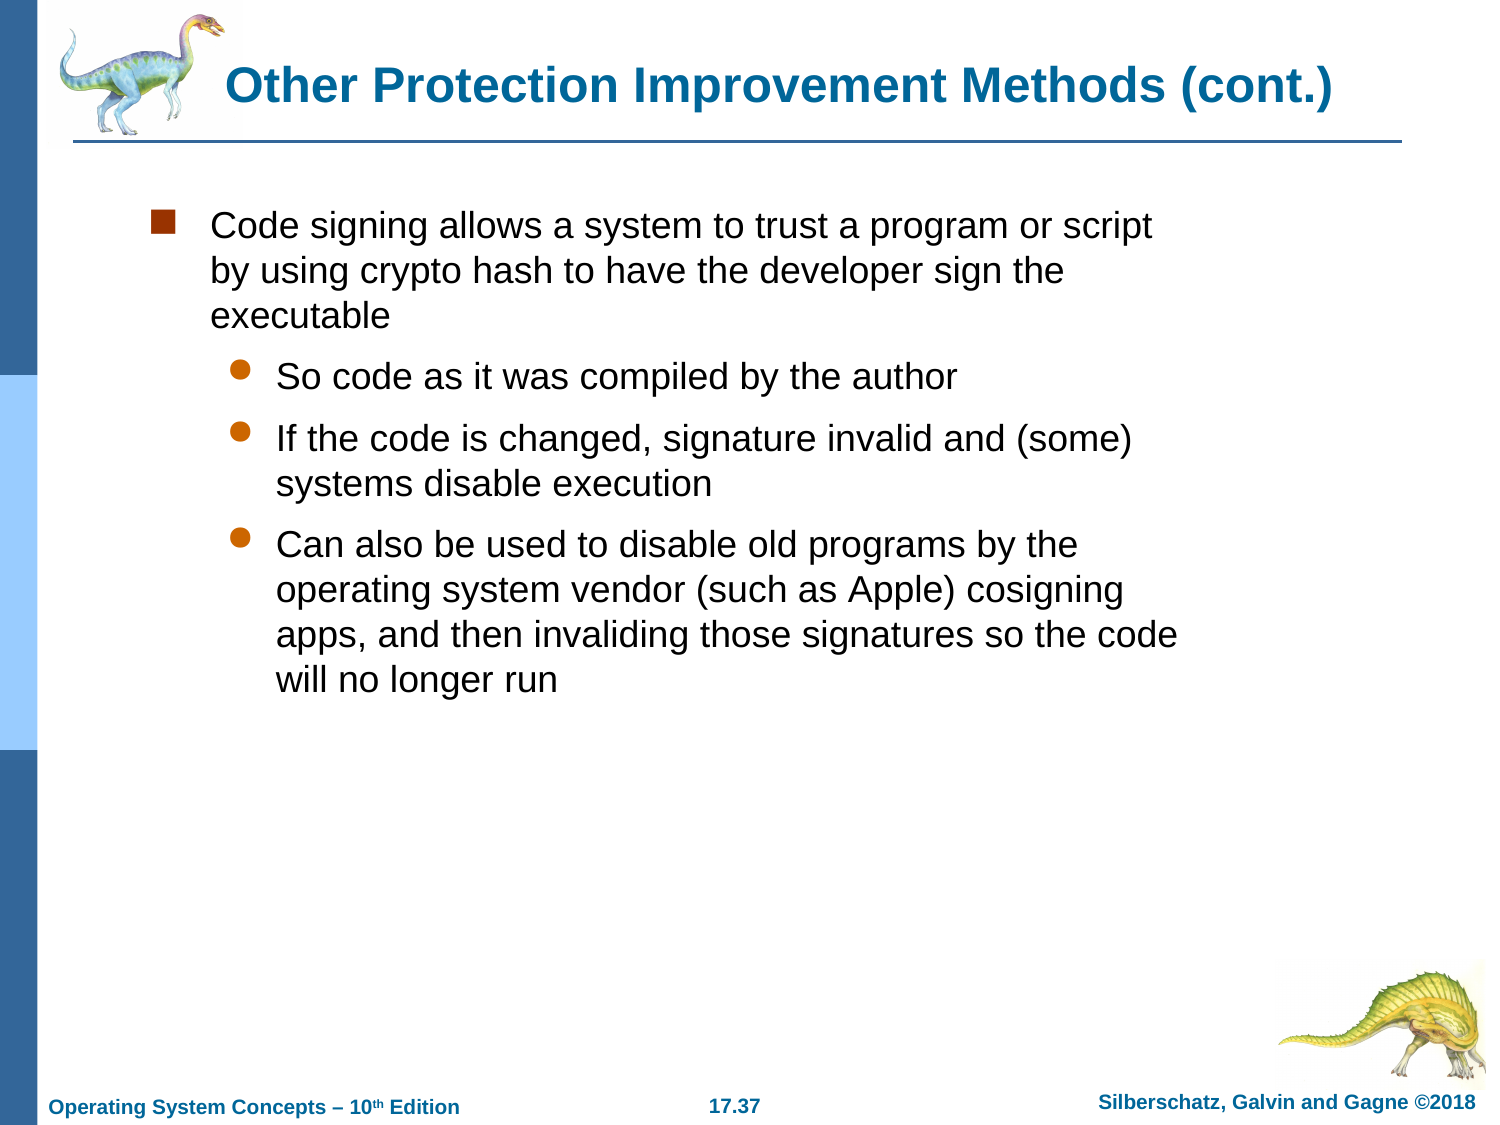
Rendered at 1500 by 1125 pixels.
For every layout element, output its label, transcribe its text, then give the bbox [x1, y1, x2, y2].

title Other Protection Improvement Methods (cont.) [134, 25, 1425, 121]
picture [1275, 959, 1486, 1090]
list Code signing allows a system to trust a program or script by using crypto hash to have the developer sign the executable So code as it was compiled by the author If the code is changed, signature invalid and (some) systems disable execution Can also be used to disable old programs by the operating system vendor (such as Apple) cosigning apps, and then invaliding those signatures so the code will no longer run [139, 193, 1200, 937]
picture [46, 0, 243, 149]
picture [1415, 1094, 1423, 1099]
